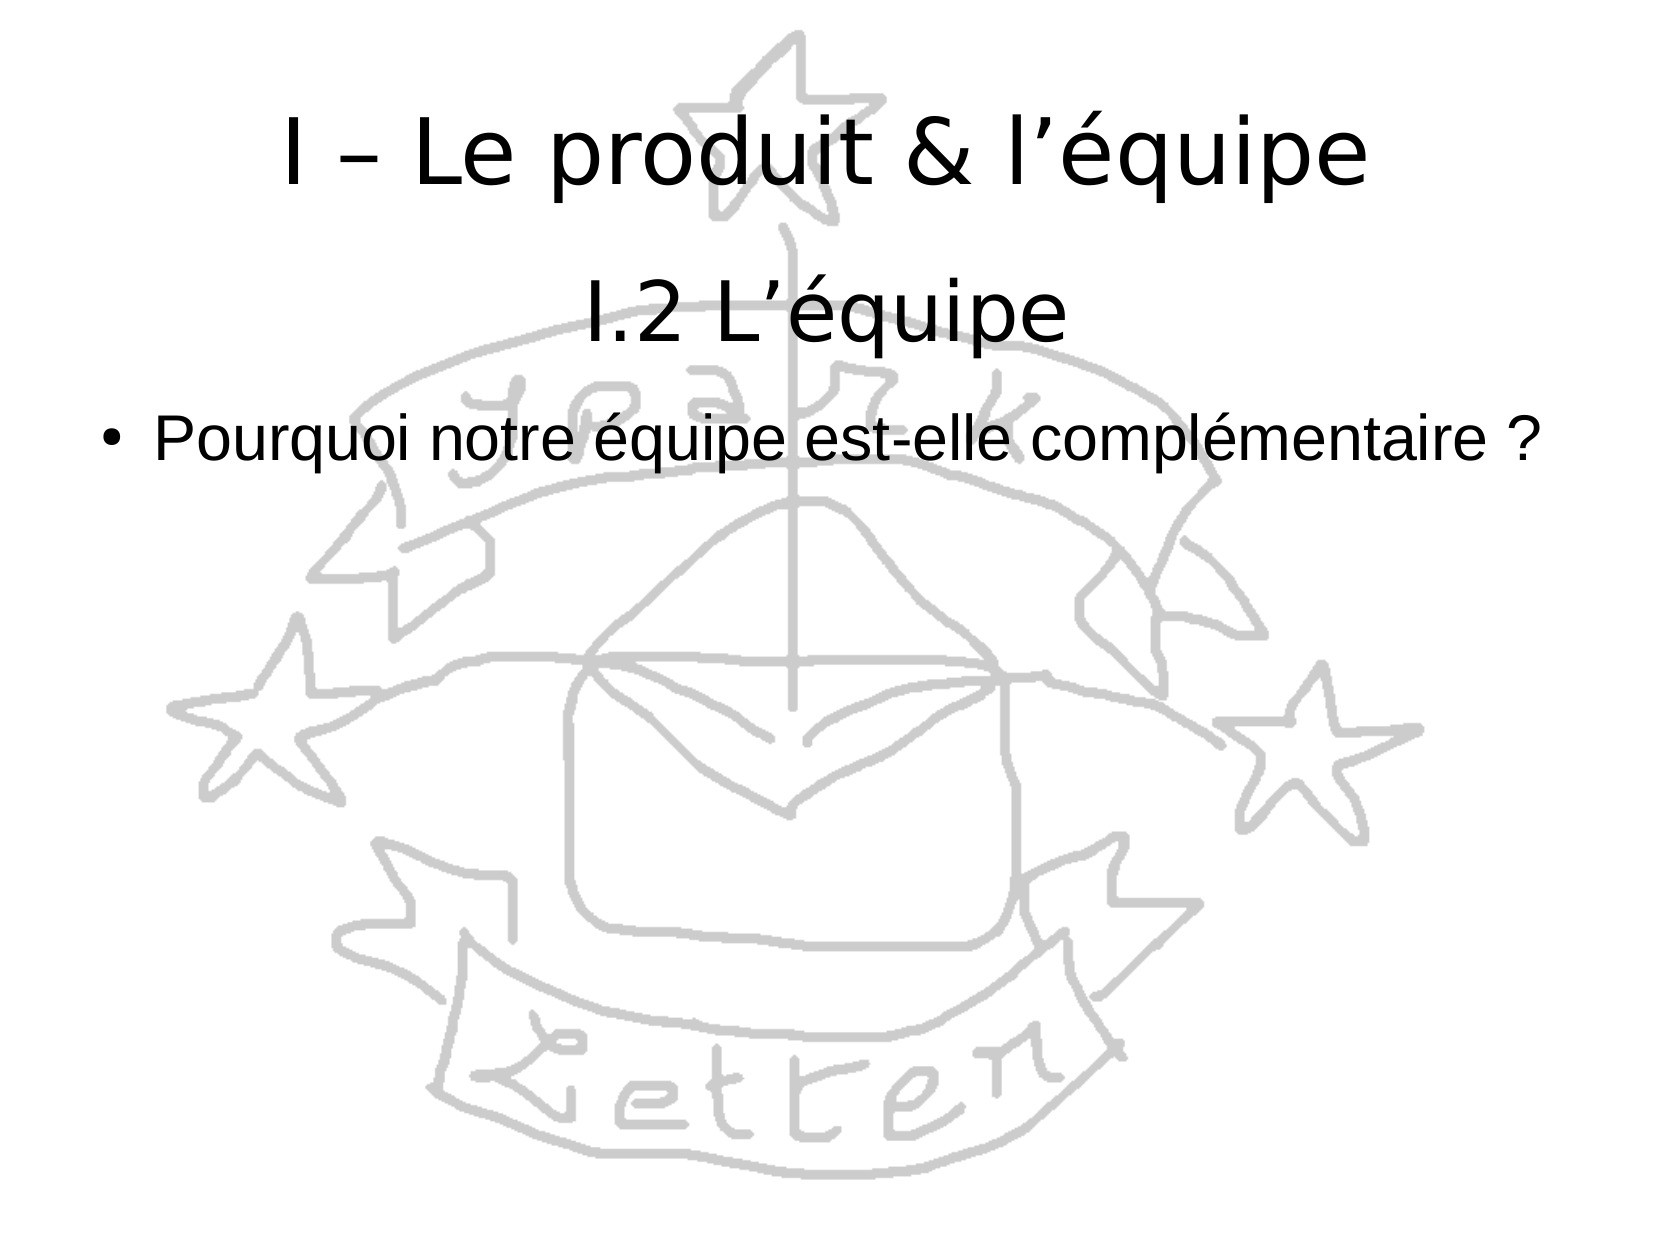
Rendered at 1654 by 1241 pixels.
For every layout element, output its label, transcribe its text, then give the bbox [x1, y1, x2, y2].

picture [29, 11, 1648, 256]
text_box I.2 L’équipe [0, 256, 1654, 369]
picture [29, 369, 1648, 1241]
title I – Le produit & l’équipe [82, 49, 1571, 256]
list Pourquoi notre équipe est-elle complémentaire ? [82, 402, 1571, 1122]
